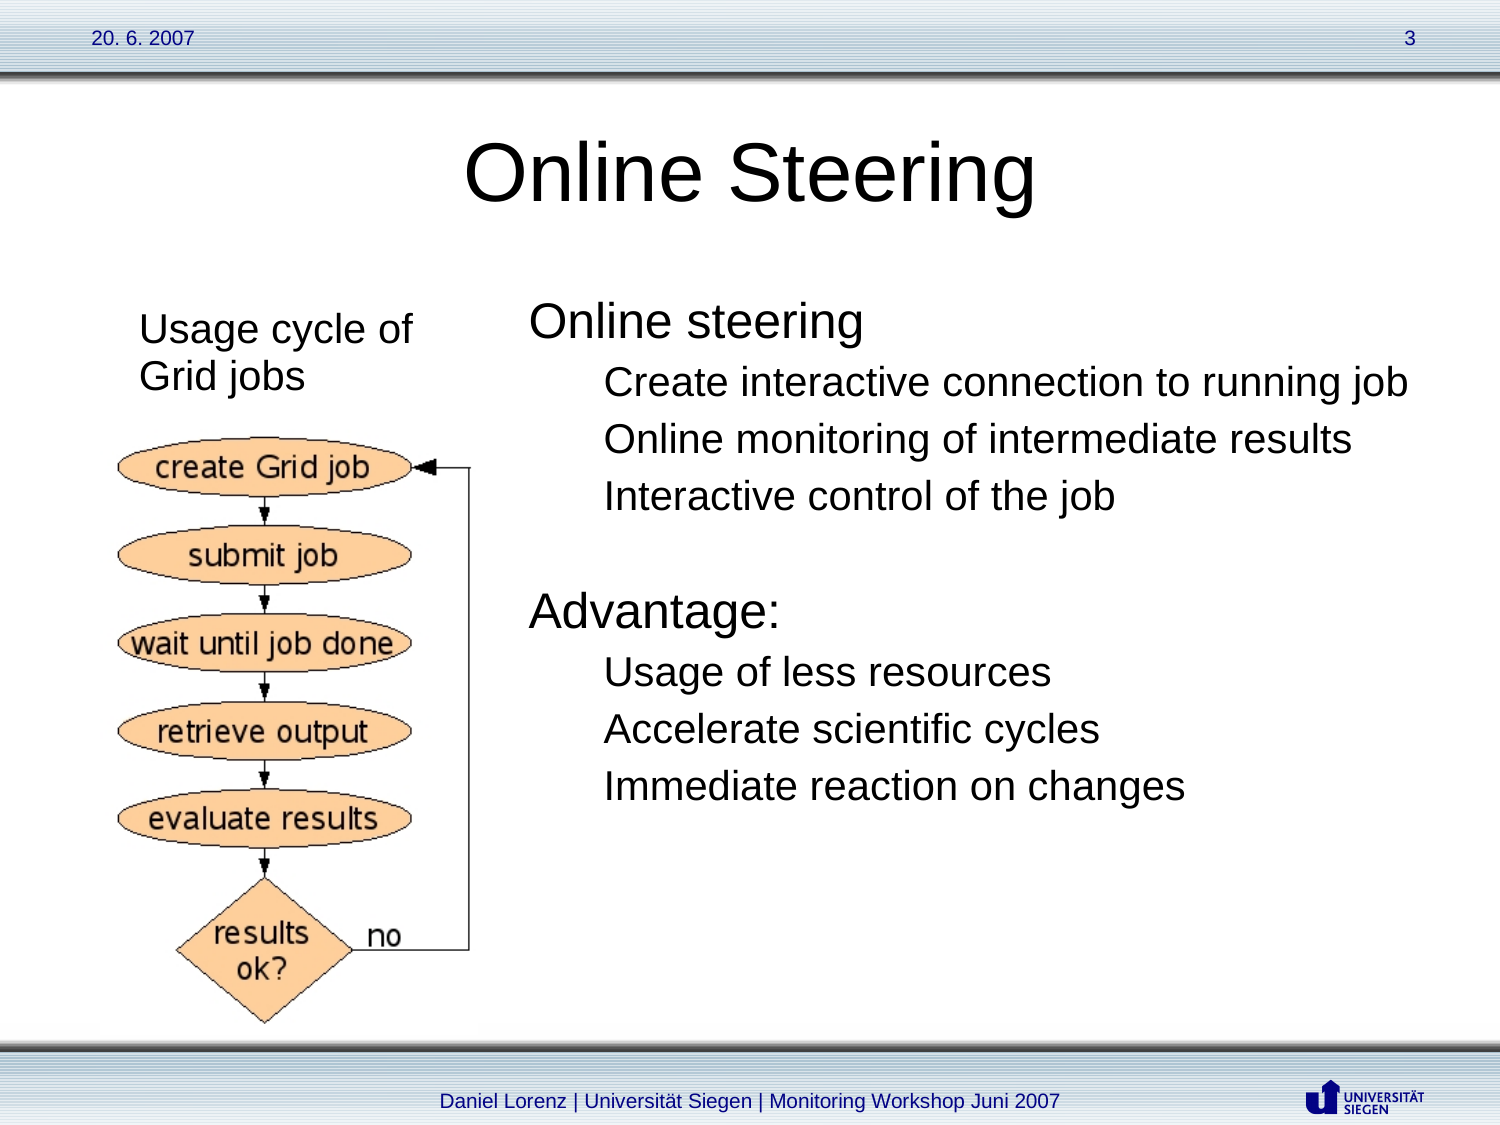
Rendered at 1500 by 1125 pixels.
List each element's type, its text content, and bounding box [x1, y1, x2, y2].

list Online steering Create interactive connection to running job Online monitoring of intermediate results Interactive control of the job Advantage: Usage of less resources Accelerate scientific cycles Immediate reaction on changes [513, 290, 1426, 1005]
picture [0, 408, 1500, 1125]
picture [0, 0, 1500, 102]
text_box Usage cycle of Grid jobs [123, 298, 428, 407]
title Online Steering [76, 90, 1425, 256]
